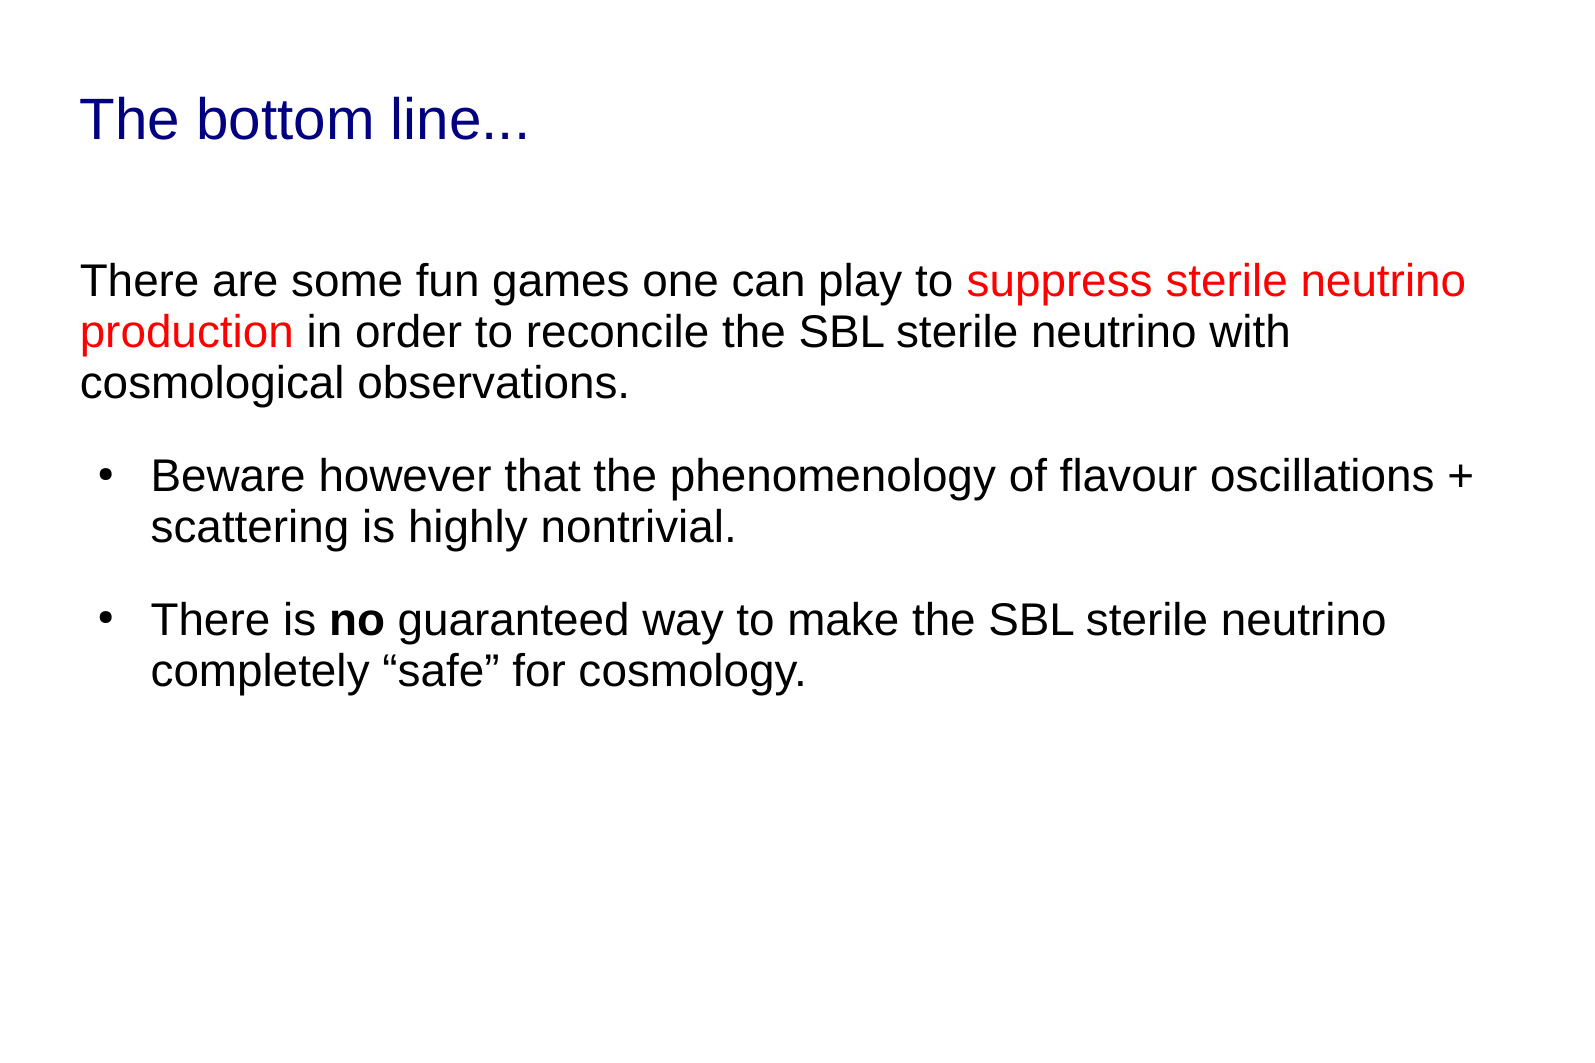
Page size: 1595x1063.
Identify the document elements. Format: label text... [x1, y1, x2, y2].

list There are some fun games one can play to suppress sterile neutrino production in order to reconcile the SBL sterile neutrino with cosmological observations. Beware however that the phenomenology of flavour oscillations + scattering is highly nontrivial. There is no guaranteed way to make the SBL sterile neutrino completely “safe” for cosmology. [79, 254, 1518, 776]
title The bottom line... [79, 30, 1515, 209]
